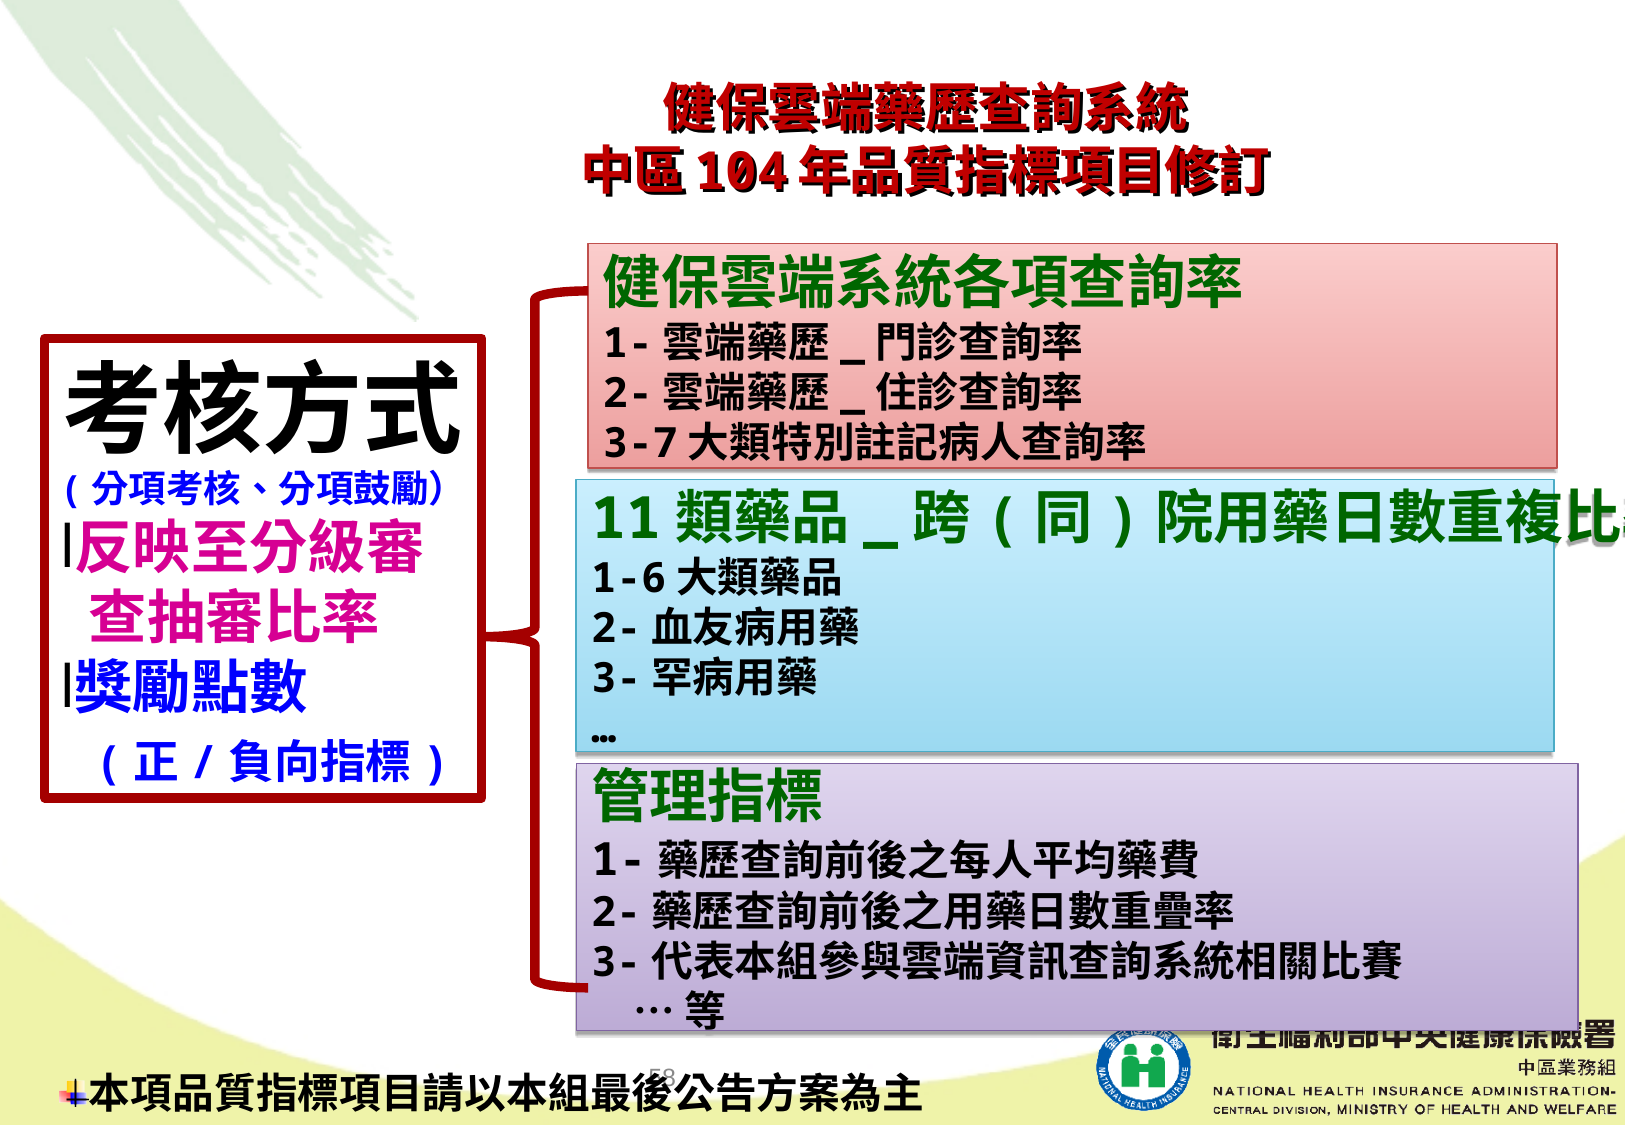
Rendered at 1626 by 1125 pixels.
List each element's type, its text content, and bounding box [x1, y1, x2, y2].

text_box 考核方式 (分項考核、分項鼓勵） 反映至分級審 查抽審比率 獎勵點數 (正/負向指標) [45, 338, 482, 798]
title 健保雲端藥歷查詢系統 中區104年品質指標項目修訂 [304, 66, 1546, 209]
text_box 管理指標 1-藥歷查詢前後之每人平均藥費 2-藥歷查詢前後之用藥日數重疊率 3-代表本組參與雲端資訊查詢系統相關比賽 …等 [576, 763, 1578, 1031]
text_box 健保雲端系統各項查詢率 1-雲端藥歷_門診查詢率 2-雲端藥歷_住診查詢率 3-7大類特別註記病人查詢率 [588, 243, 1557, 468]
text_box [633, 1046, 1013, 1107]
text_box 11類藥品_跨(同)院用藥日數重複比率 1-6大類藥品 2-血友病用藥 3-罕病用藥 … [576, 480, 1554, 752]
text_box 本項品質指標項目請以本組最後公告方案為主 [45, 1059, 966, 1125]
